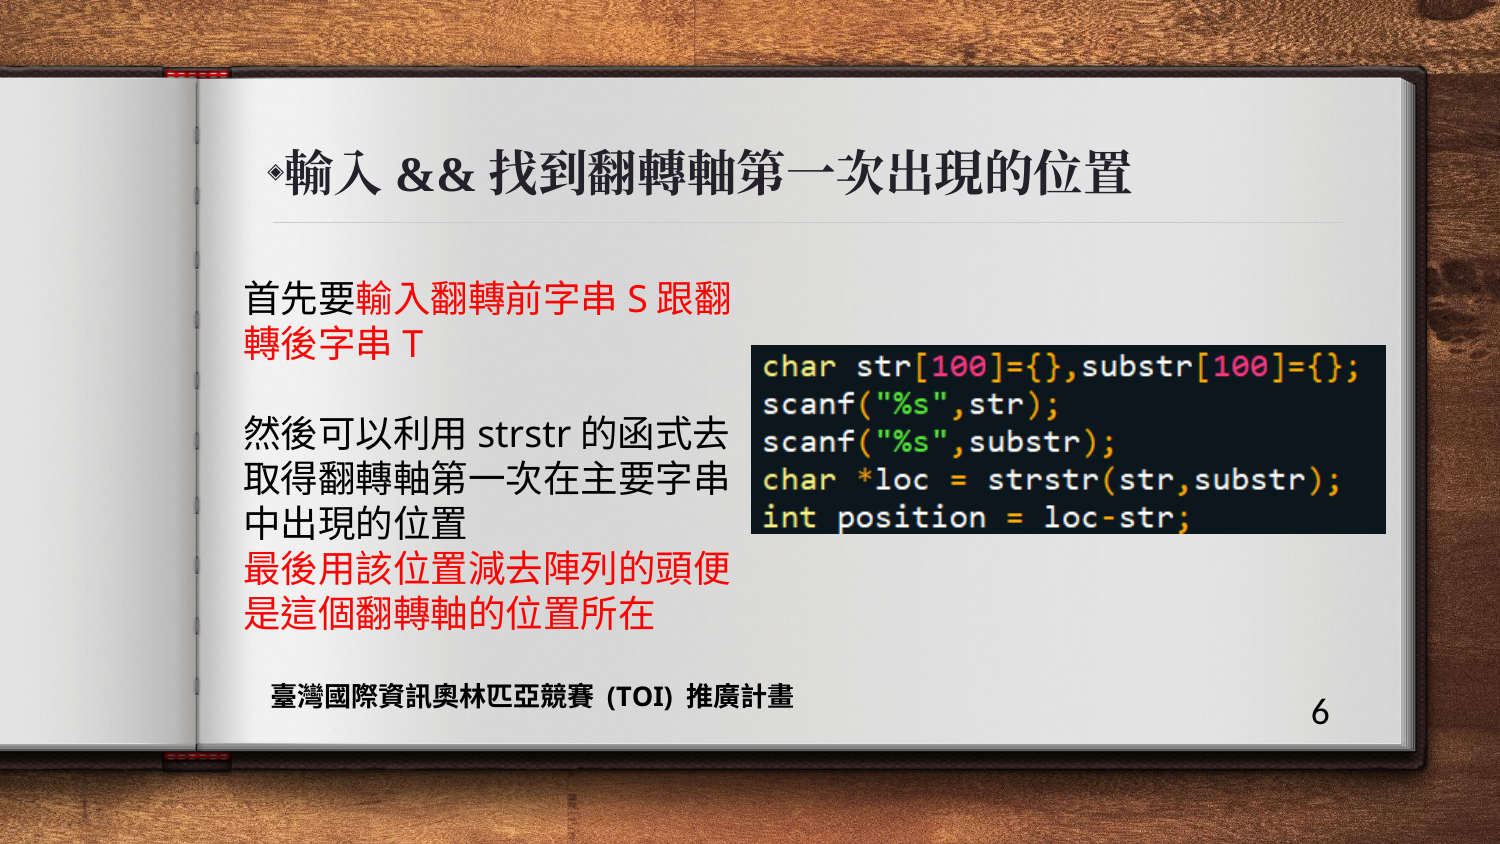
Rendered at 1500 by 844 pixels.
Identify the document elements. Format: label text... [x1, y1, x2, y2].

picture [751, 345, 1386, 534]
list 輸入&&找到翻轉軸第一次出現的位置 [252, 126, 1194, 216]
text_box 首先要輸入翻轉前字串S跟翻轉後字串T 然後可以利用strstr的函式去取得翻轉軸第一次在主要字串中出現的位置 最後用該位置減去陣列的頭便是這個翻轉軸的位置所在 [228, 267, 752, 647]
text_box [1295, 672, 1386, 737]
